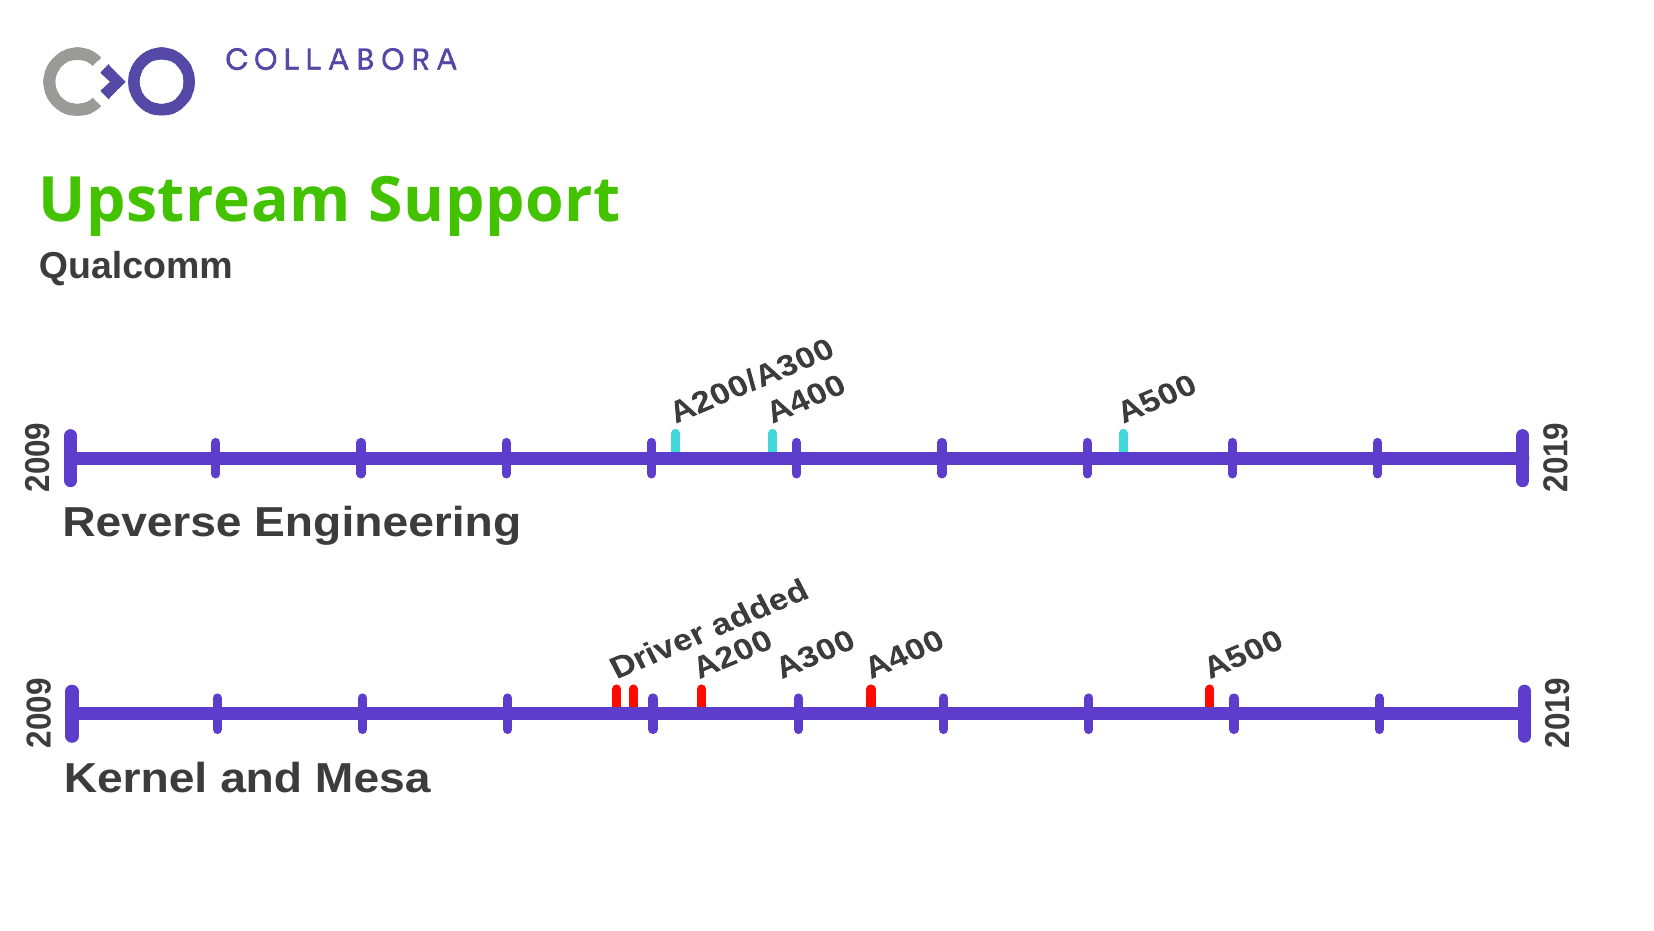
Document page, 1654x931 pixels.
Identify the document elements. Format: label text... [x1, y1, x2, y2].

title Upstream Support [38, 159, 1614, 216]
picture [3, 233, 1654, 827]
picture [43, 47, 457, 116]
